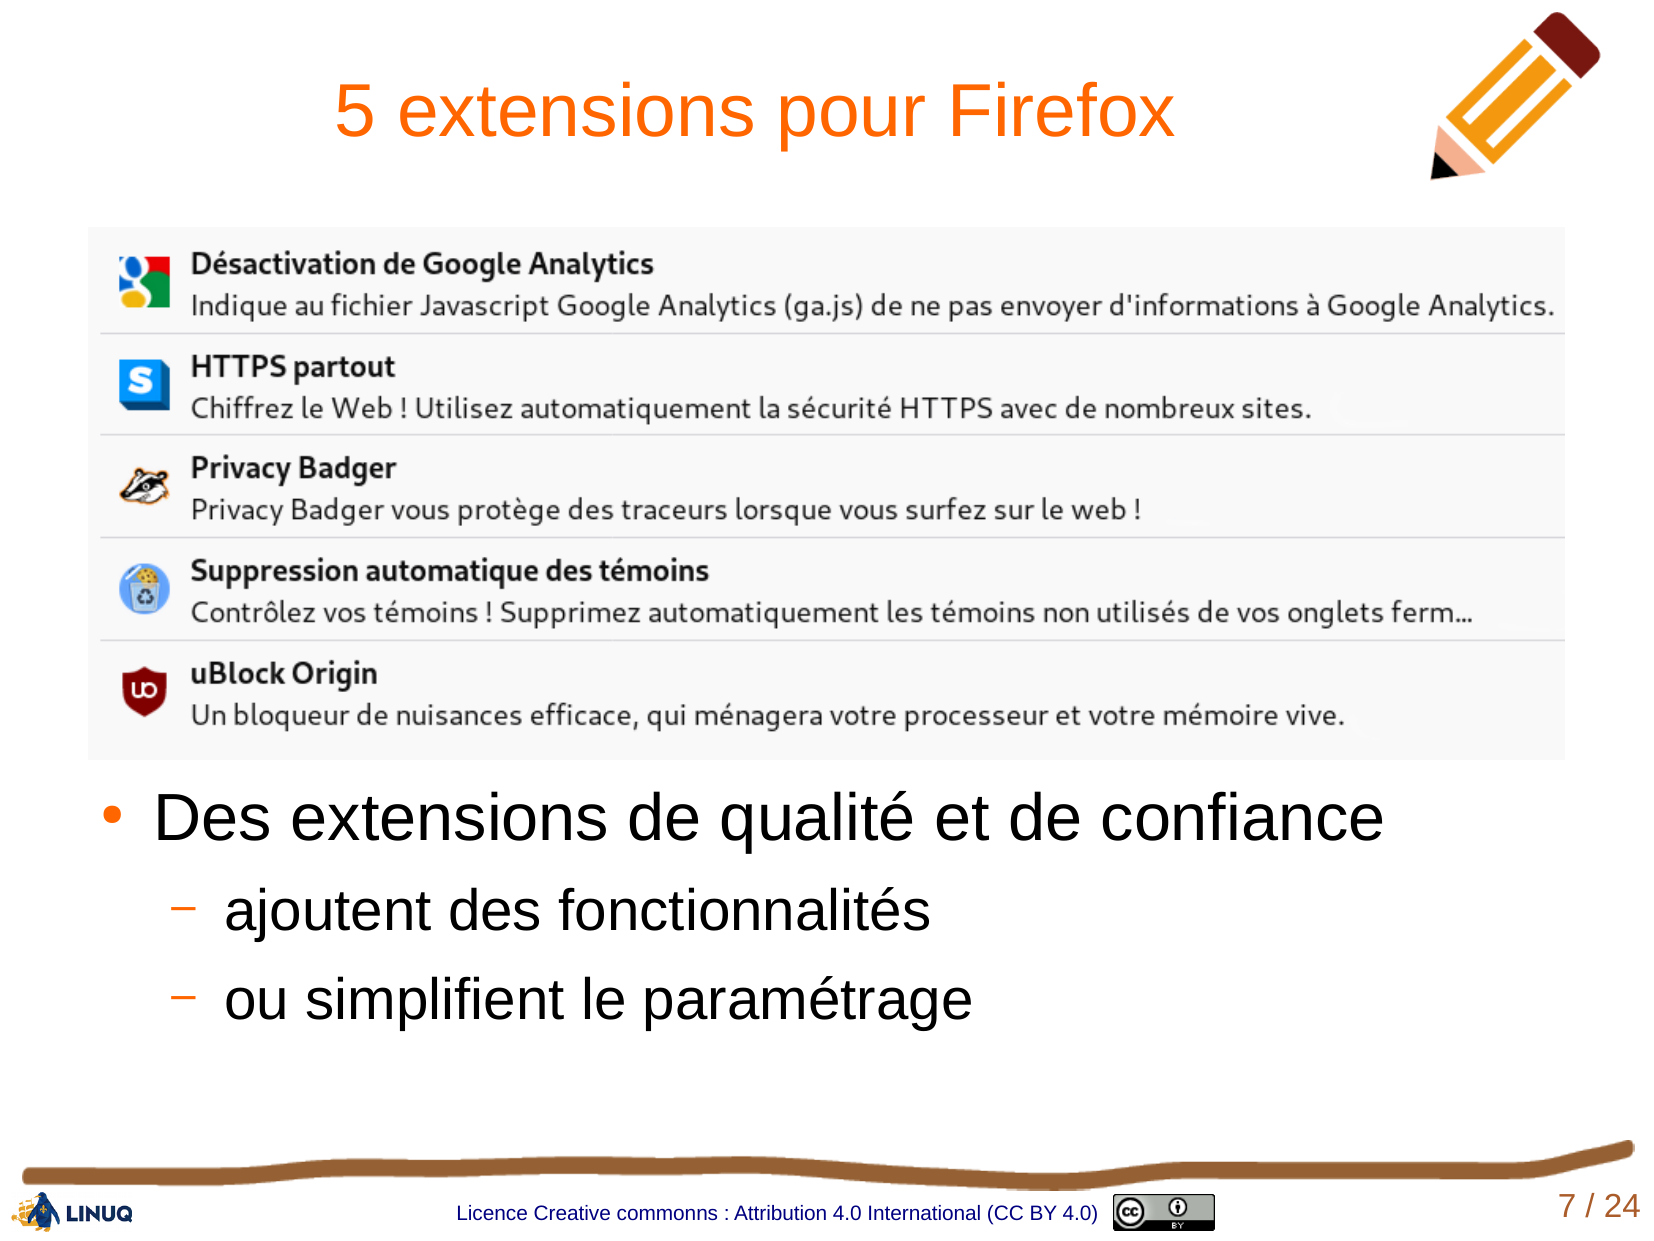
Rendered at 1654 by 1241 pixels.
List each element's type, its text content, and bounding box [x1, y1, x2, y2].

picture [1430, 12, 1601, 181]
picture [88, 227, 1565, 760]
picture [1113, 1194, 1215, 1231]
list Des extensions de qualité et de confiance ajoutent des fonctionnalités ou simplifient le paramétrage [82, 779, 1571, 1122]
picture [22, 1140, 1635, 1191]
picture [11, 1192, 132, 1232]
title 5 extensions pour Firefox [82, 49, 1430, 172]
